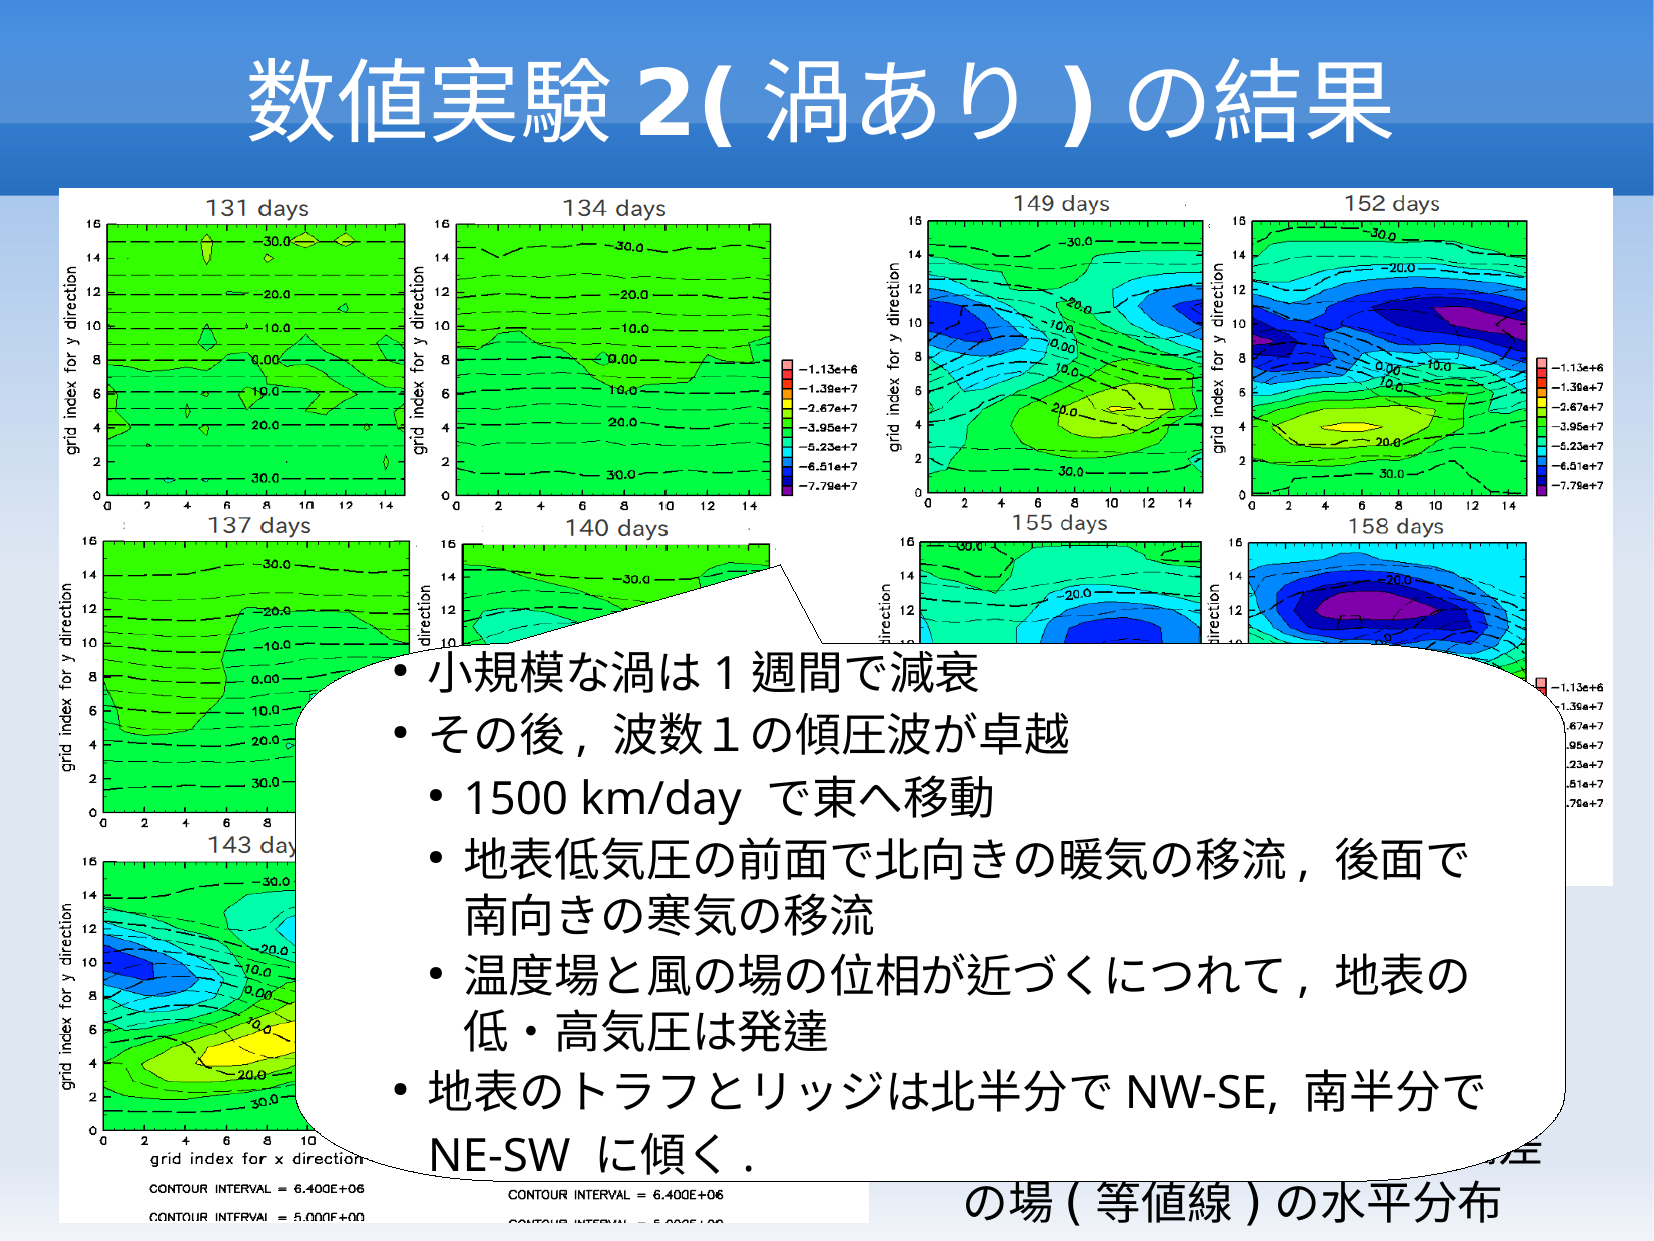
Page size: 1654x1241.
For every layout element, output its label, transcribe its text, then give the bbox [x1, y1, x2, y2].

list 131-158日目の3日おきの地表における地衡風の流線関数(コンター) 500 hPaにおける温度偏差の場(等値線)の水平分布 [750, 1101, 1565, 1241]
title 数値実験2(渦あり)の結果 [76, 7, 1565, 188]
text_box 小規模な渦は1週間で減衰 その後, 波数１の傾圧波が卓越 1500 km/day で東へ移動 地表低気圧の前面で北向きの暖気の移流, 後面で南向きの寒気の移流 温度場と風の場の位相が近づくにつれて, 地表の低・高気圧は発達 地表のトラフとリッジは北半分でNW-SE, 南半分で NE-SW に傾く. [295, 564, 1566, 1182]
picture [0, 0, 1654, 1241]
